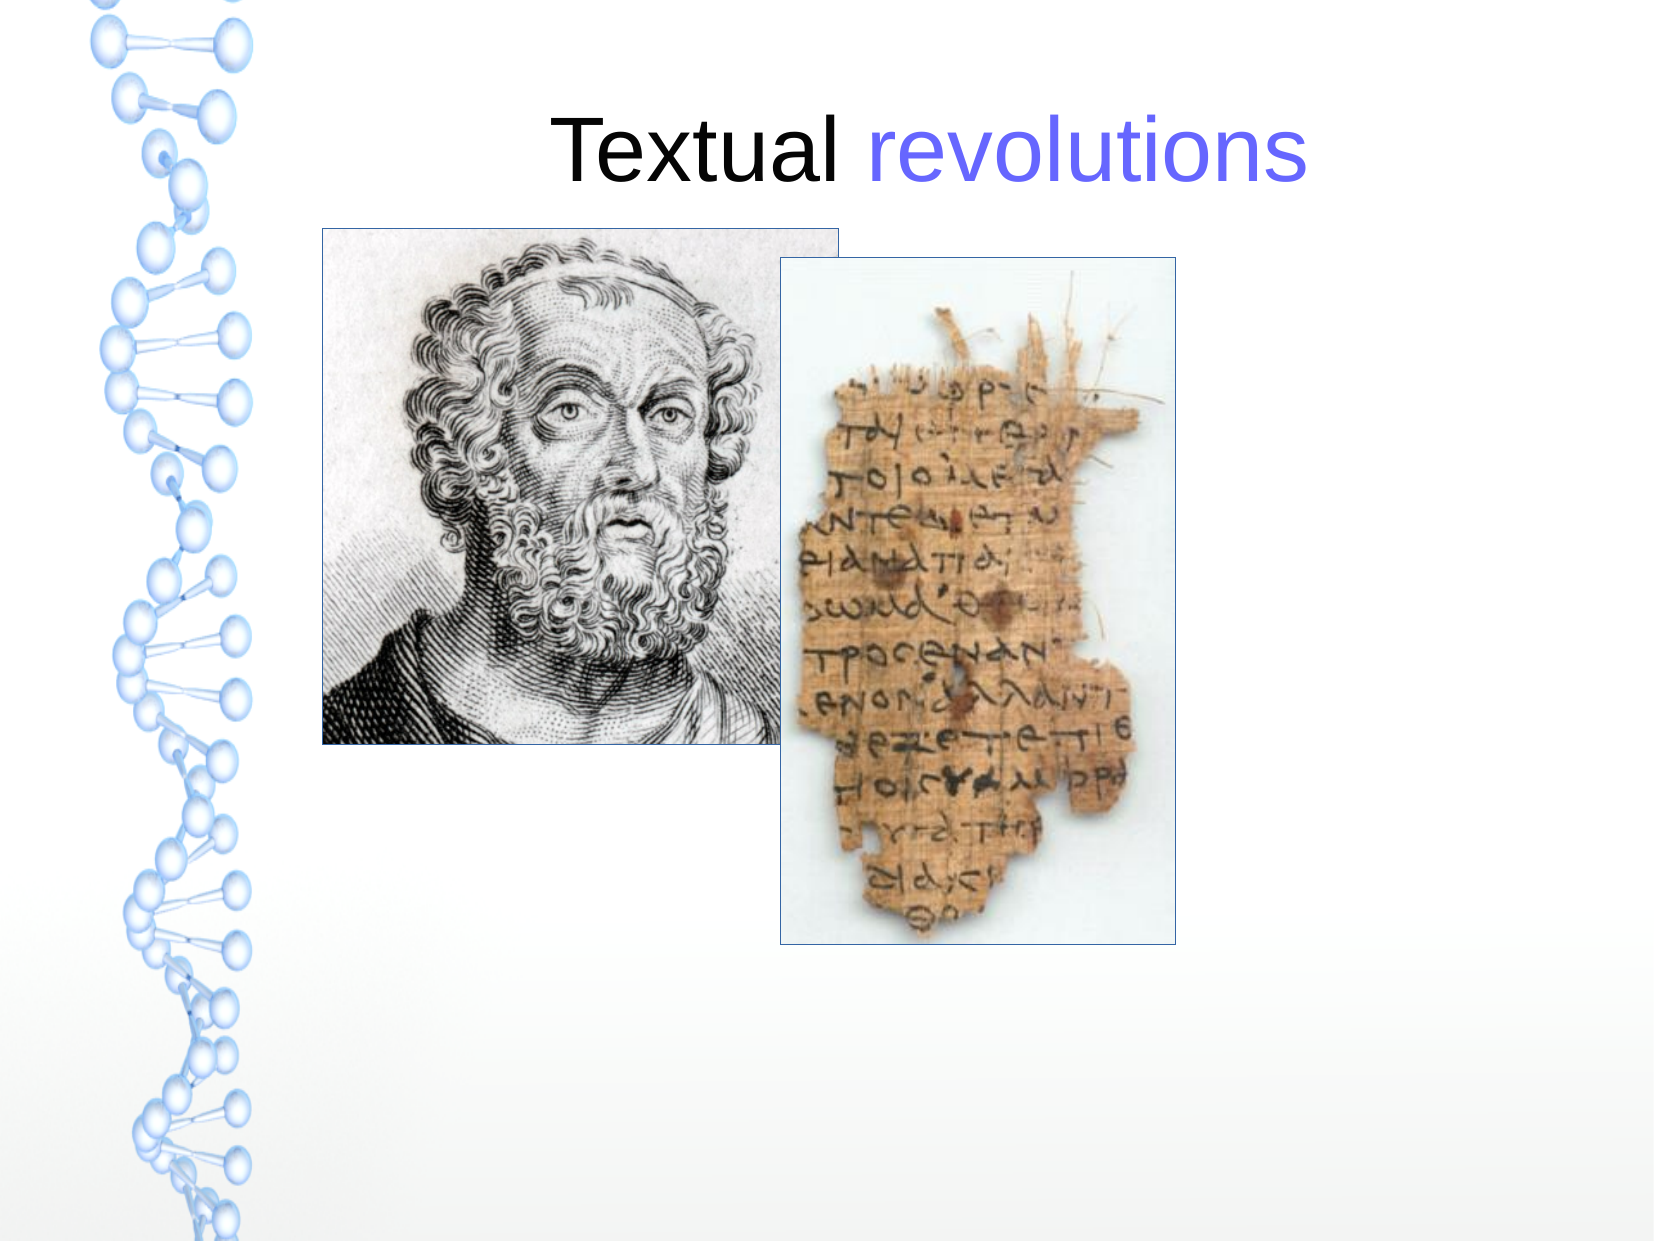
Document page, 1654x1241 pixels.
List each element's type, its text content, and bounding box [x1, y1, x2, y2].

picture [0, 0, 1654, 1241]
title Textual revolutions [265, 47, 1595, 252]
